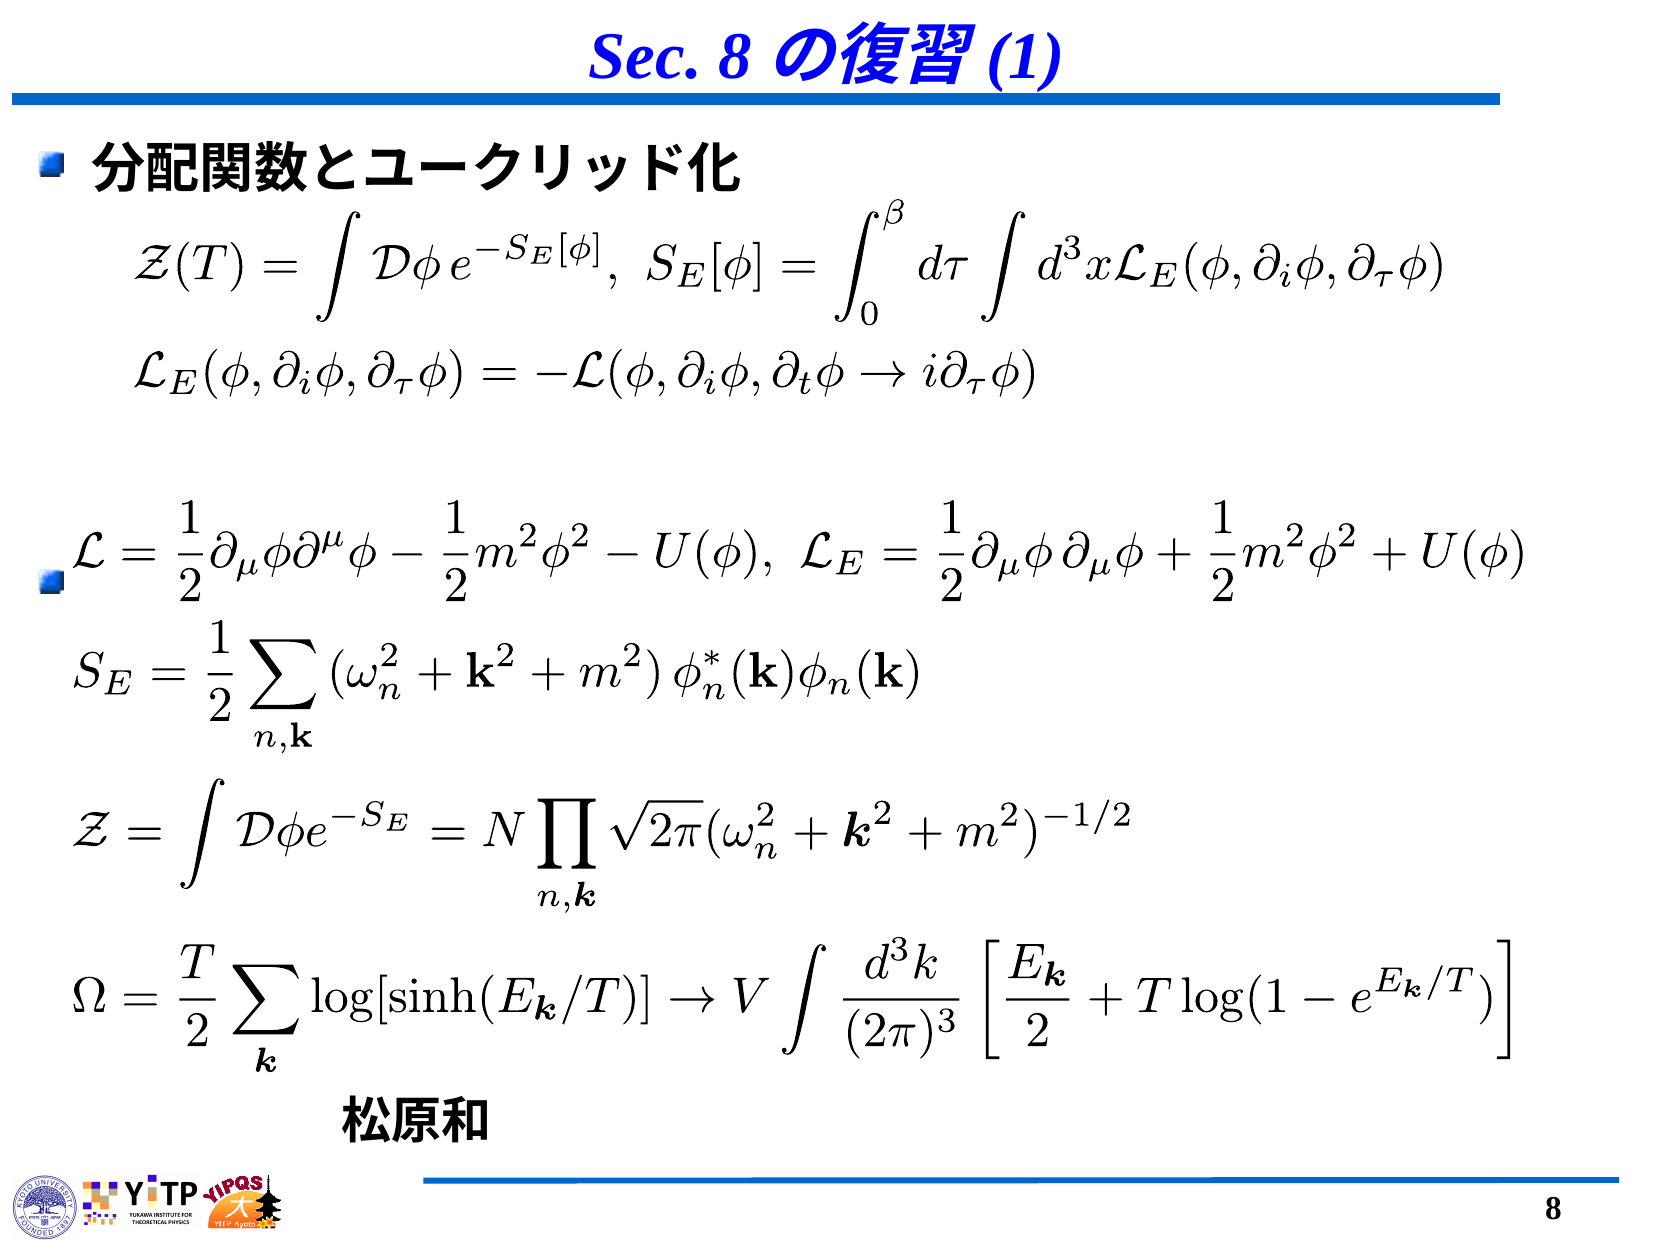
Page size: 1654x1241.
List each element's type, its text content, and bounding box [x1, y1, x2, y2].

text_box 松原和 [341, 1080, 520, 1156]
text_box [132, 199, 1447, 399]
text_box [71, 499, 1528, 1073]
picture [11, 1170, 281, 1241]
list 分配関数とユークリッド化 スカラー場 (２行目以降、自由場(U=0)とする) [20, 124, 1621, 1137]
title Sec. 8の復習(1) [0, 0, 1654, 99]
